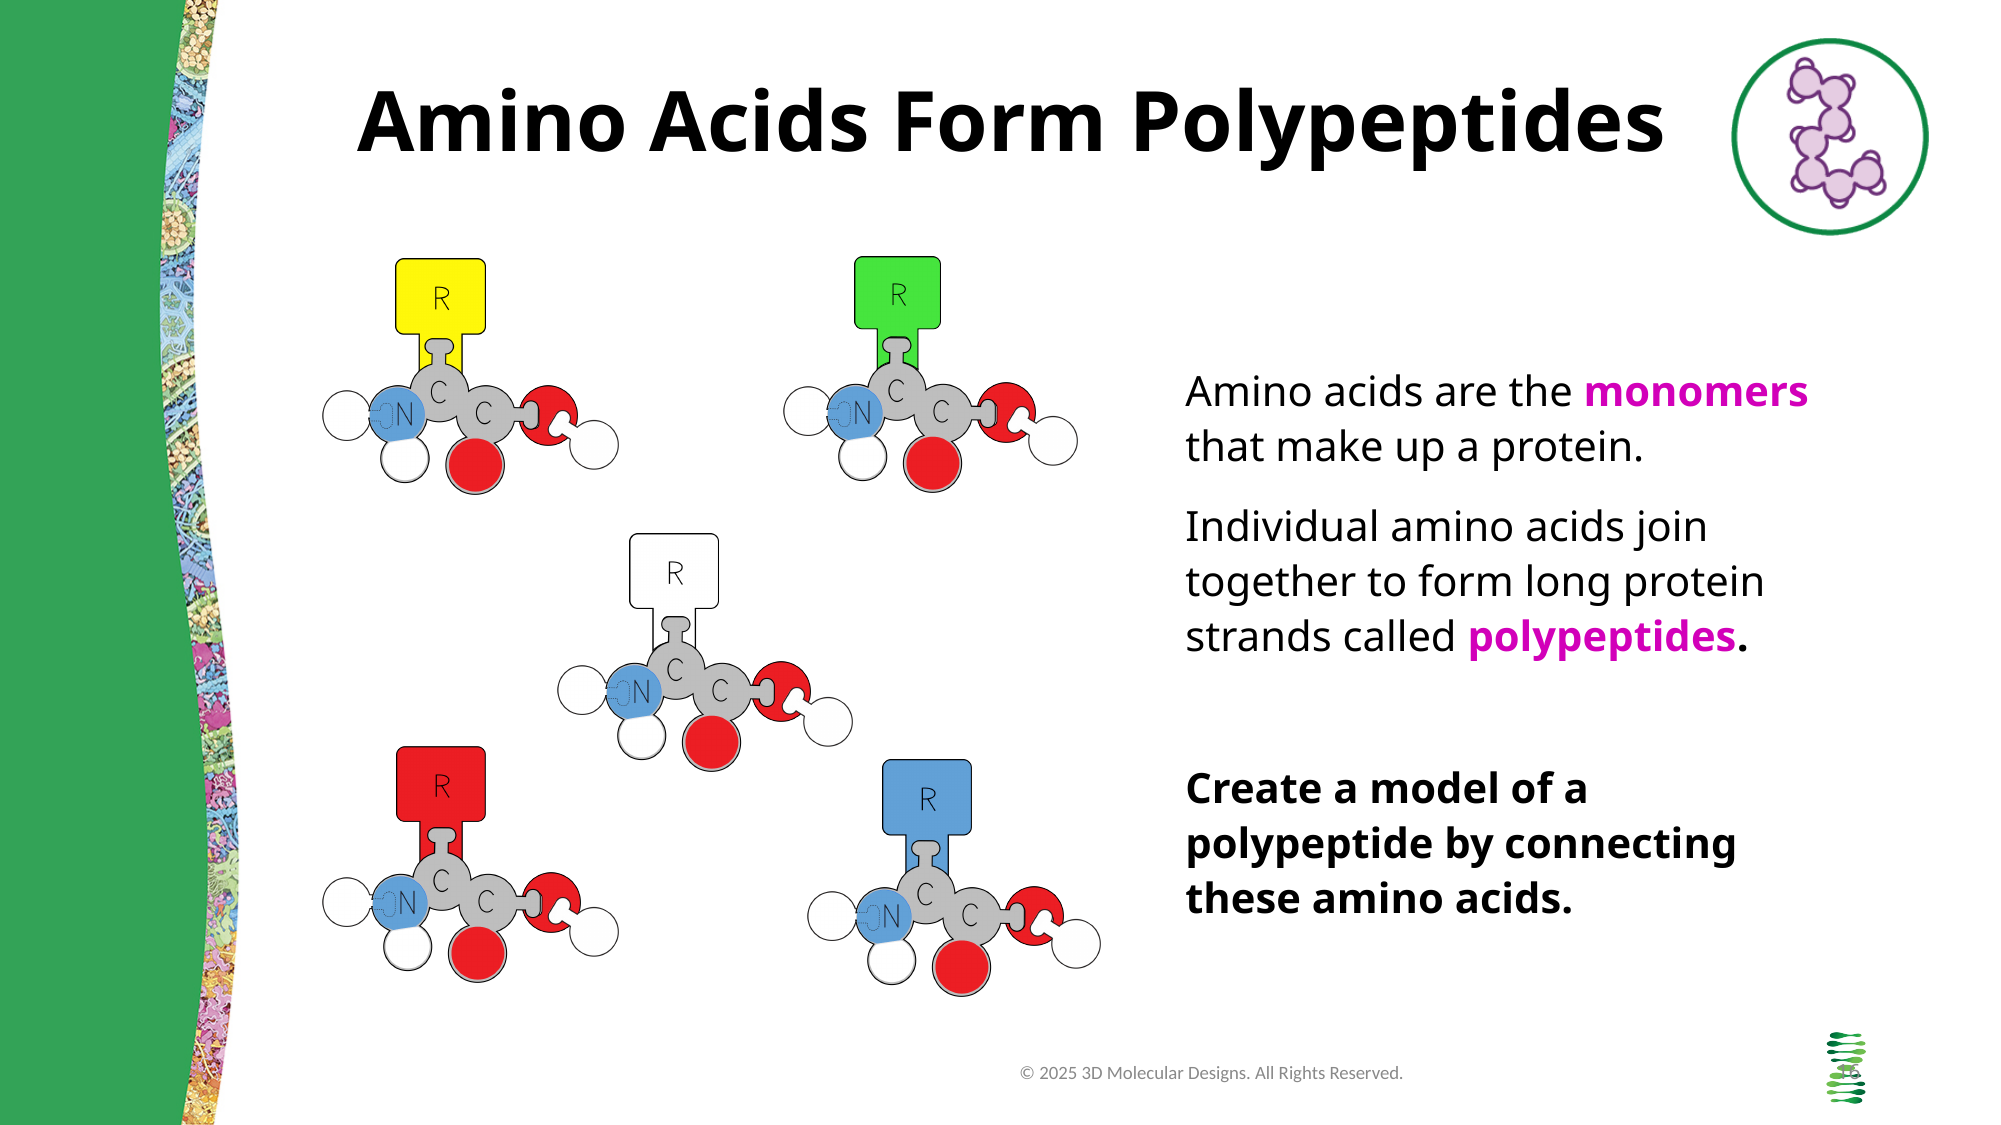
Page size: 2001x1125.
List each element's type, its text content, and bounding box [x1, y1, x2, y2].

slide_number 16 [1821, 1042, 1929, 1103]
picture [783, 256, 1087, 493]
picture [807, 759, 1110, 997]
picture [322, 258, 628, 495]
text_box Amino acids are the monomers that make up a protein. Individual amino acids join together to form long protein strands called polypeptides. Create a model of a polypeptide by connecting these amino acids. [1170, 352, 1859, 890]
text_box Amino Acids Form Polypeptides [260, 71, 1763, 197]
picture [322, 746, 628, 983]
picture [557, 533, 862, 772]
